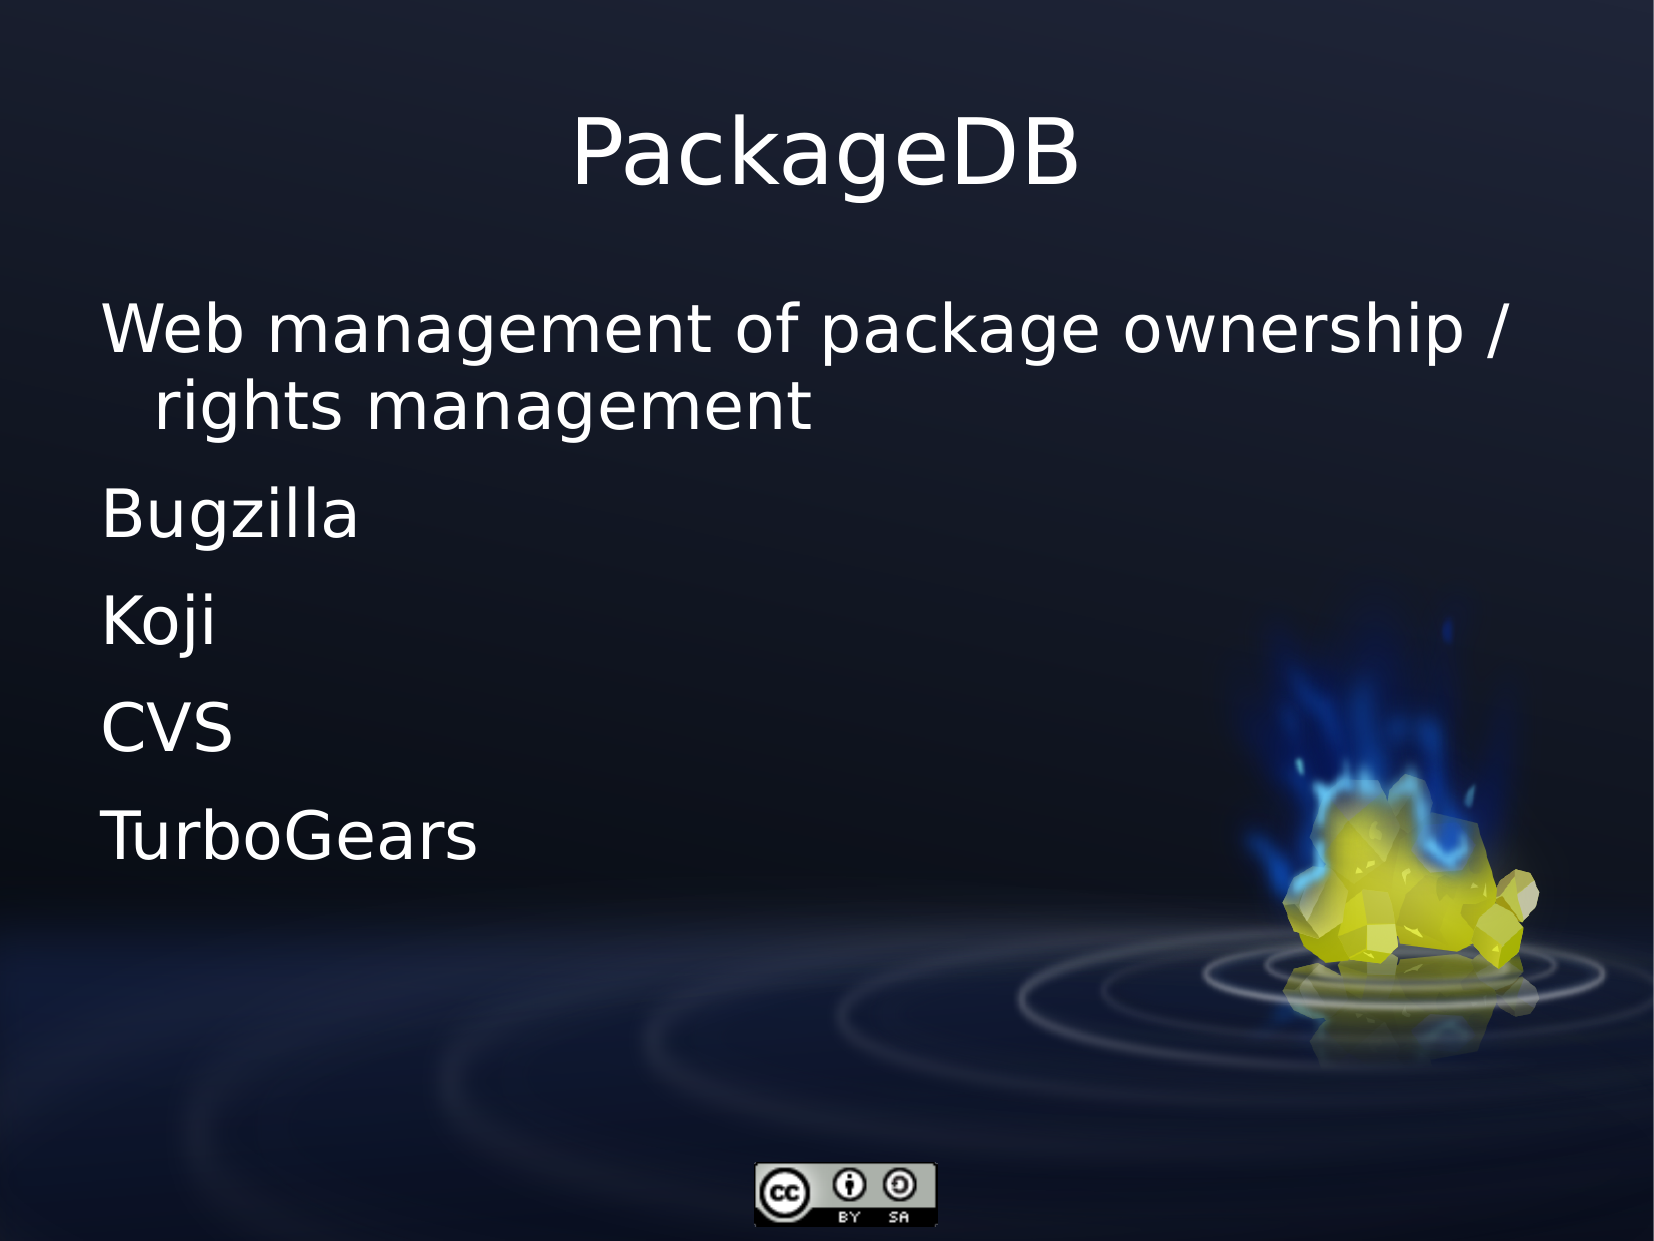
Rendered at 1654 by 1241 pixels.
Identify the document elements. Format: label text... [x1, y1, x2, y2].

picture [0, 0, 1654, 1241]
list Web management of package ownership / rights management Bugzilla Koji CVS TurboGears [82, 290, 1571, 1094]
title PackageDB [82, 56, 1571, 250]
